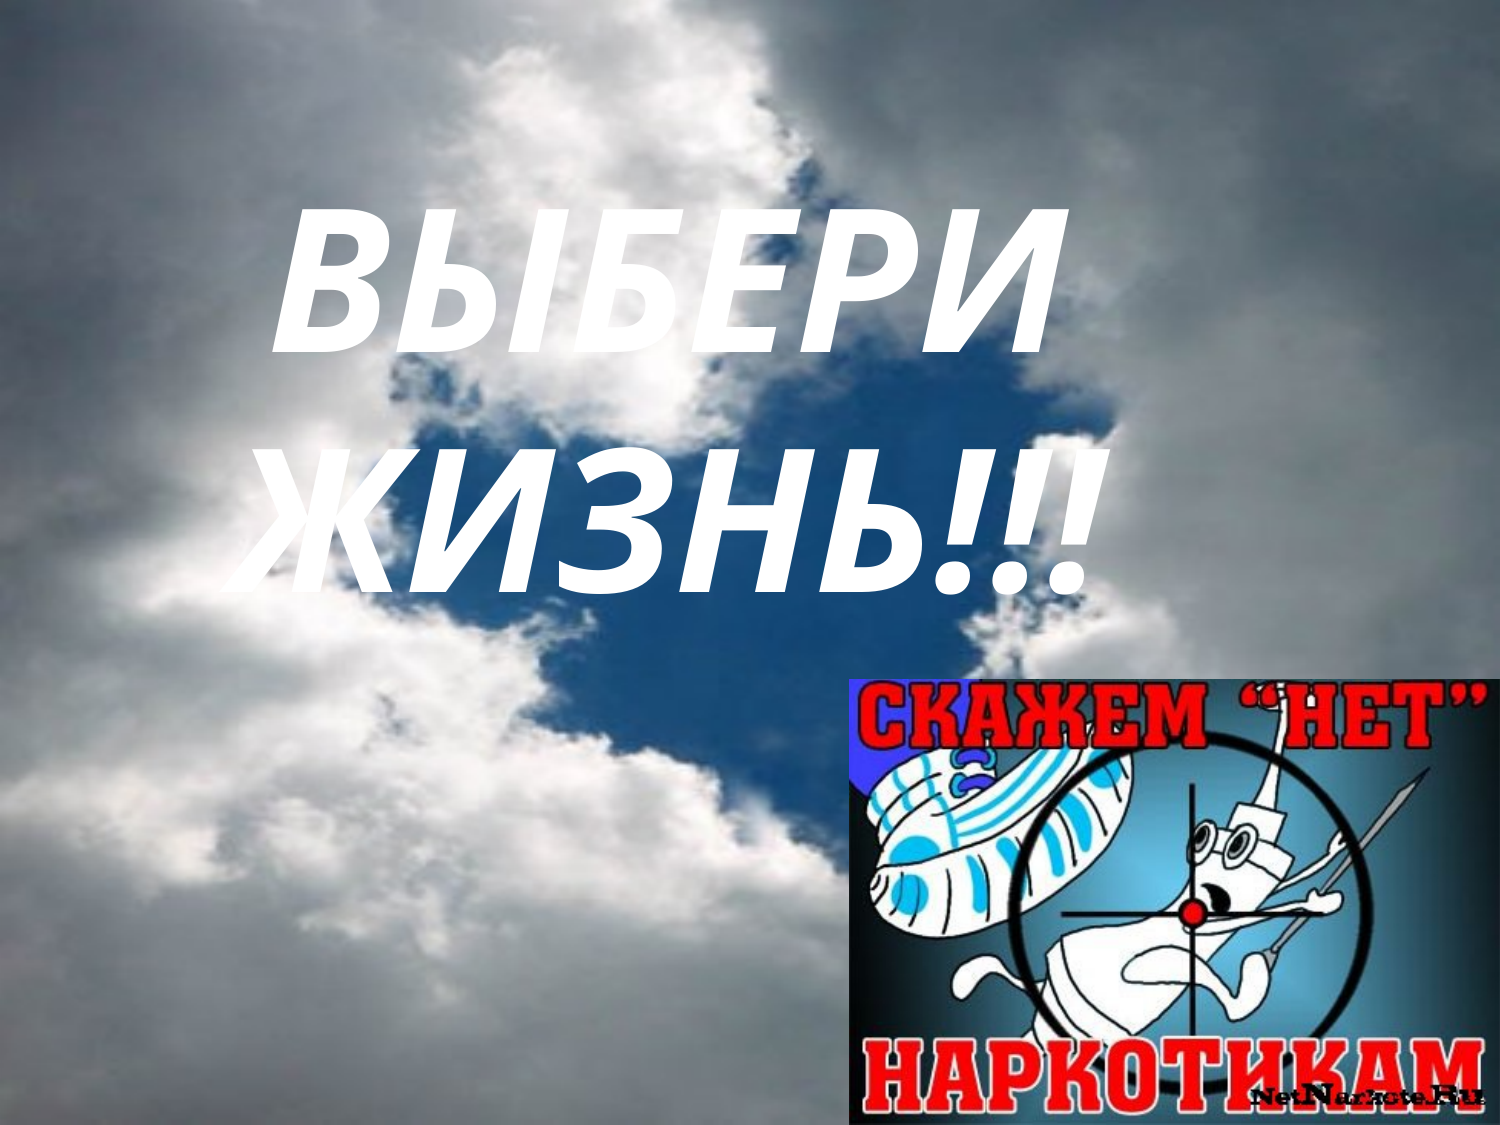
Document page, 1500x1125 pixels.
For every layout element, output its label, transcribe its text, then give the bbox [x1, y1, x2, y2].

picture [0, 0, 1500, 1125]
title ВЫБЕРИ ЖИЗНЬ!!! [46, 128, 1290, 657]
